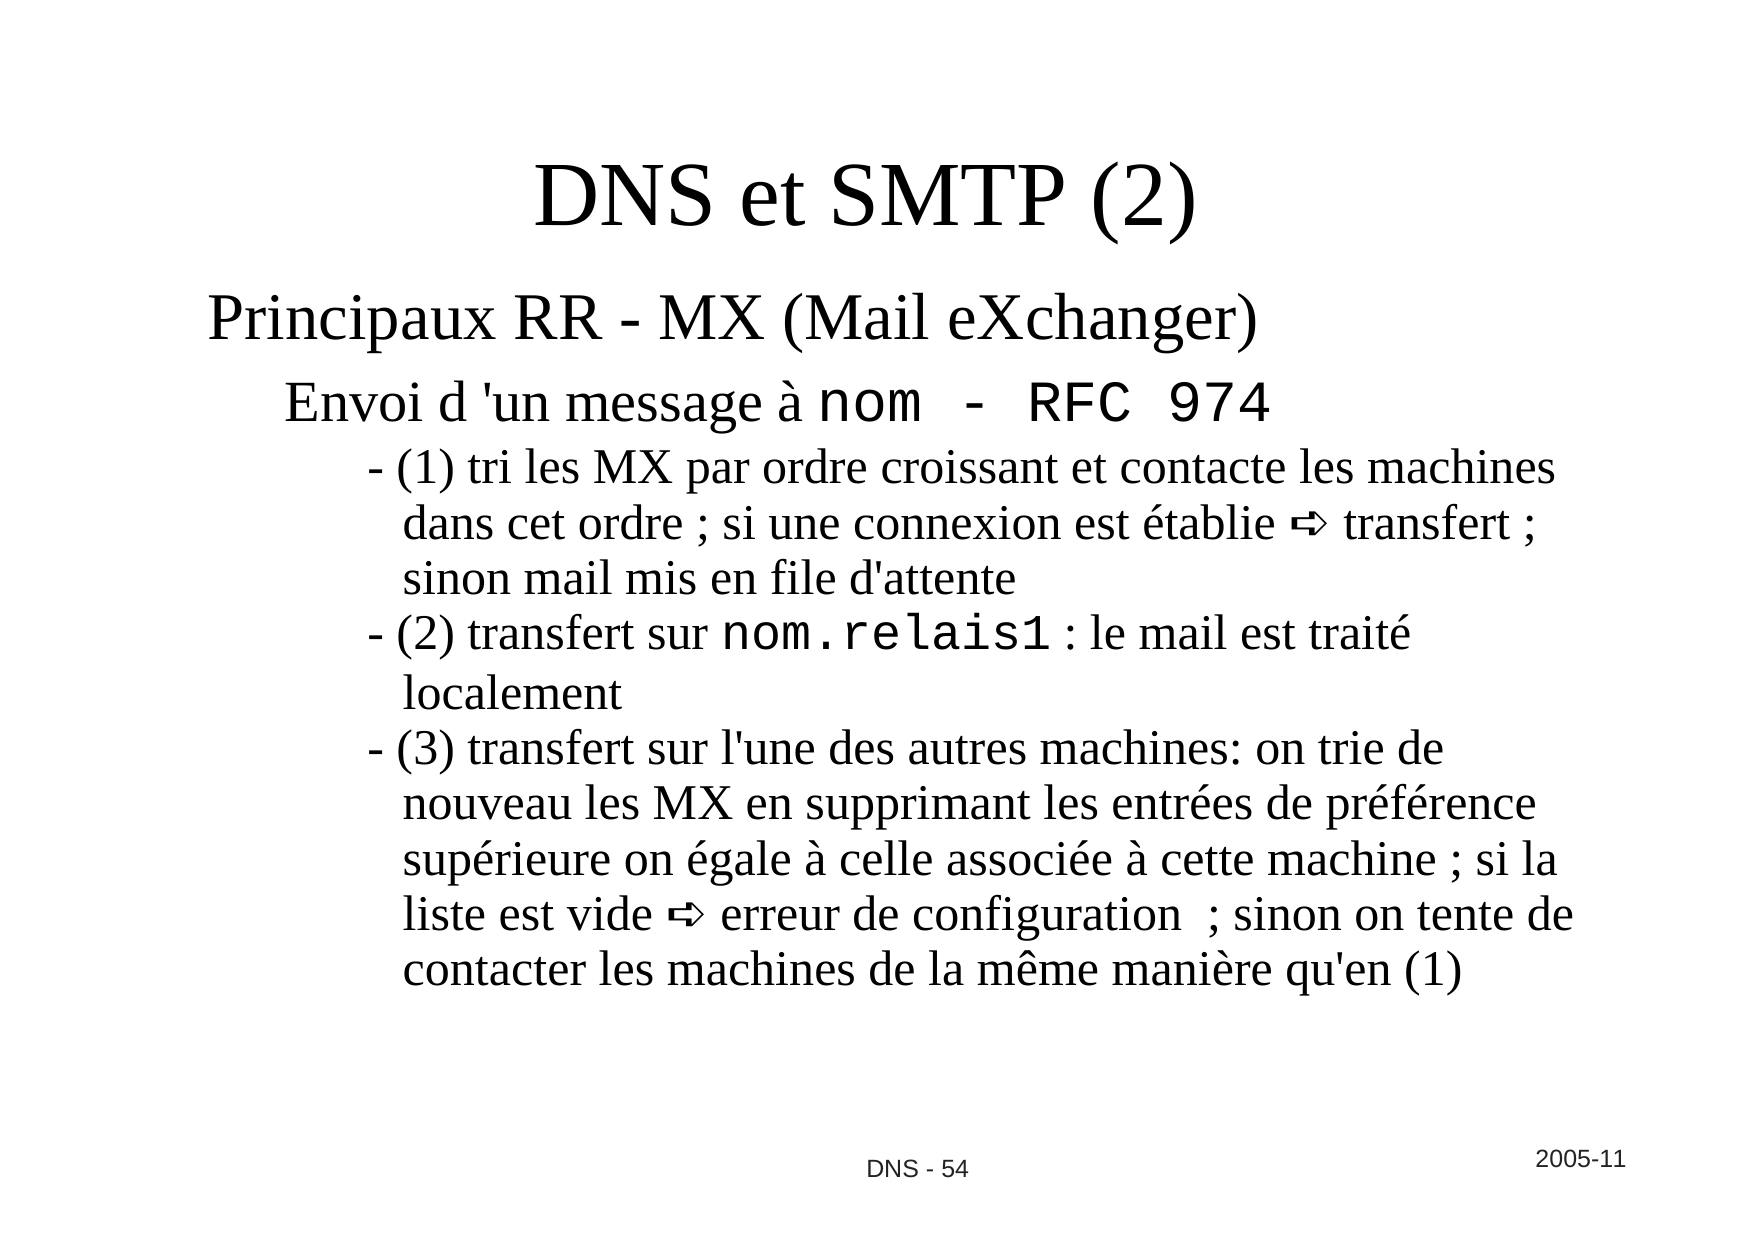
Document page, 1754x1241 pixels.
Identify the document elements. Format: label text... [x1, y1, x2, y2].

title DNS et SMTP (2) [187, 109, 1545, 273]
list Principaux RR - MX (Mail eXchanger) Envoi d 'un message à nom - RFC 974 - (1) tri les MX par ordre croissant et contacte les machines dans cet ordre ; si une connexion est établie  transfert ; sinon mail mis en file d'attente - (2) transfert sur nom.relais1 : le mail est traité localement - (3) transfert sur l'une des autres machines: on trie de nouveau les MX en supprimant les entrées de préférence supérieure on égale à celle associée à cette machine ; si la liste est vide  erreur de configuration ; sinon on tente de contacter les machines de la même manière qu'en (1) [174, 273, 1637, 1060]
